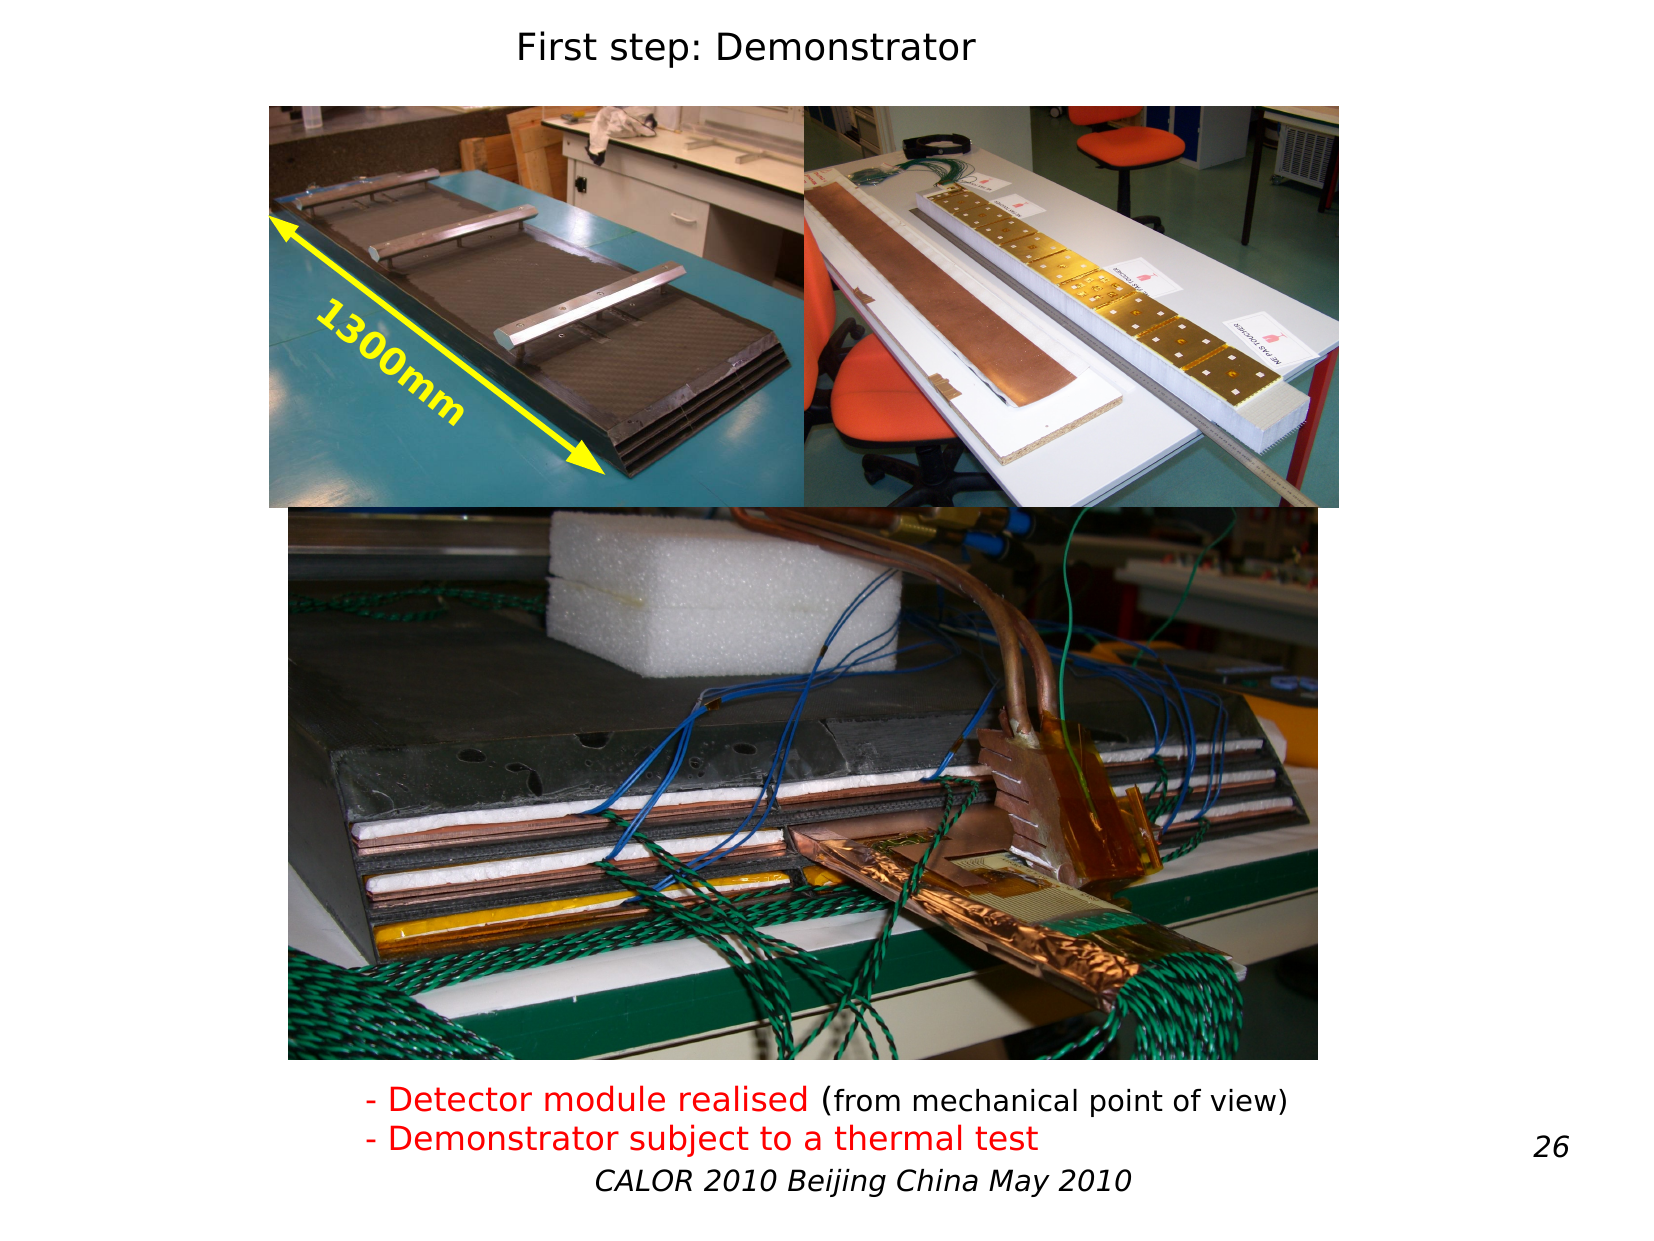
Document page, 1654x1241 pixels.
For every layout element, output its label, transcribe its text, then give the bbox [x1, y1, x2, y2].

picture [269, 106, 1339, 1060]
text_box 1300mm [291, 274, 492, 449]
text_box First step: Demonstrator [385, 18, 1338, 77]
text_box - Detector module realised (from mechanical point of view) - Demonstrator subject to a thermal test [350, 1073, 1326, 1166]
